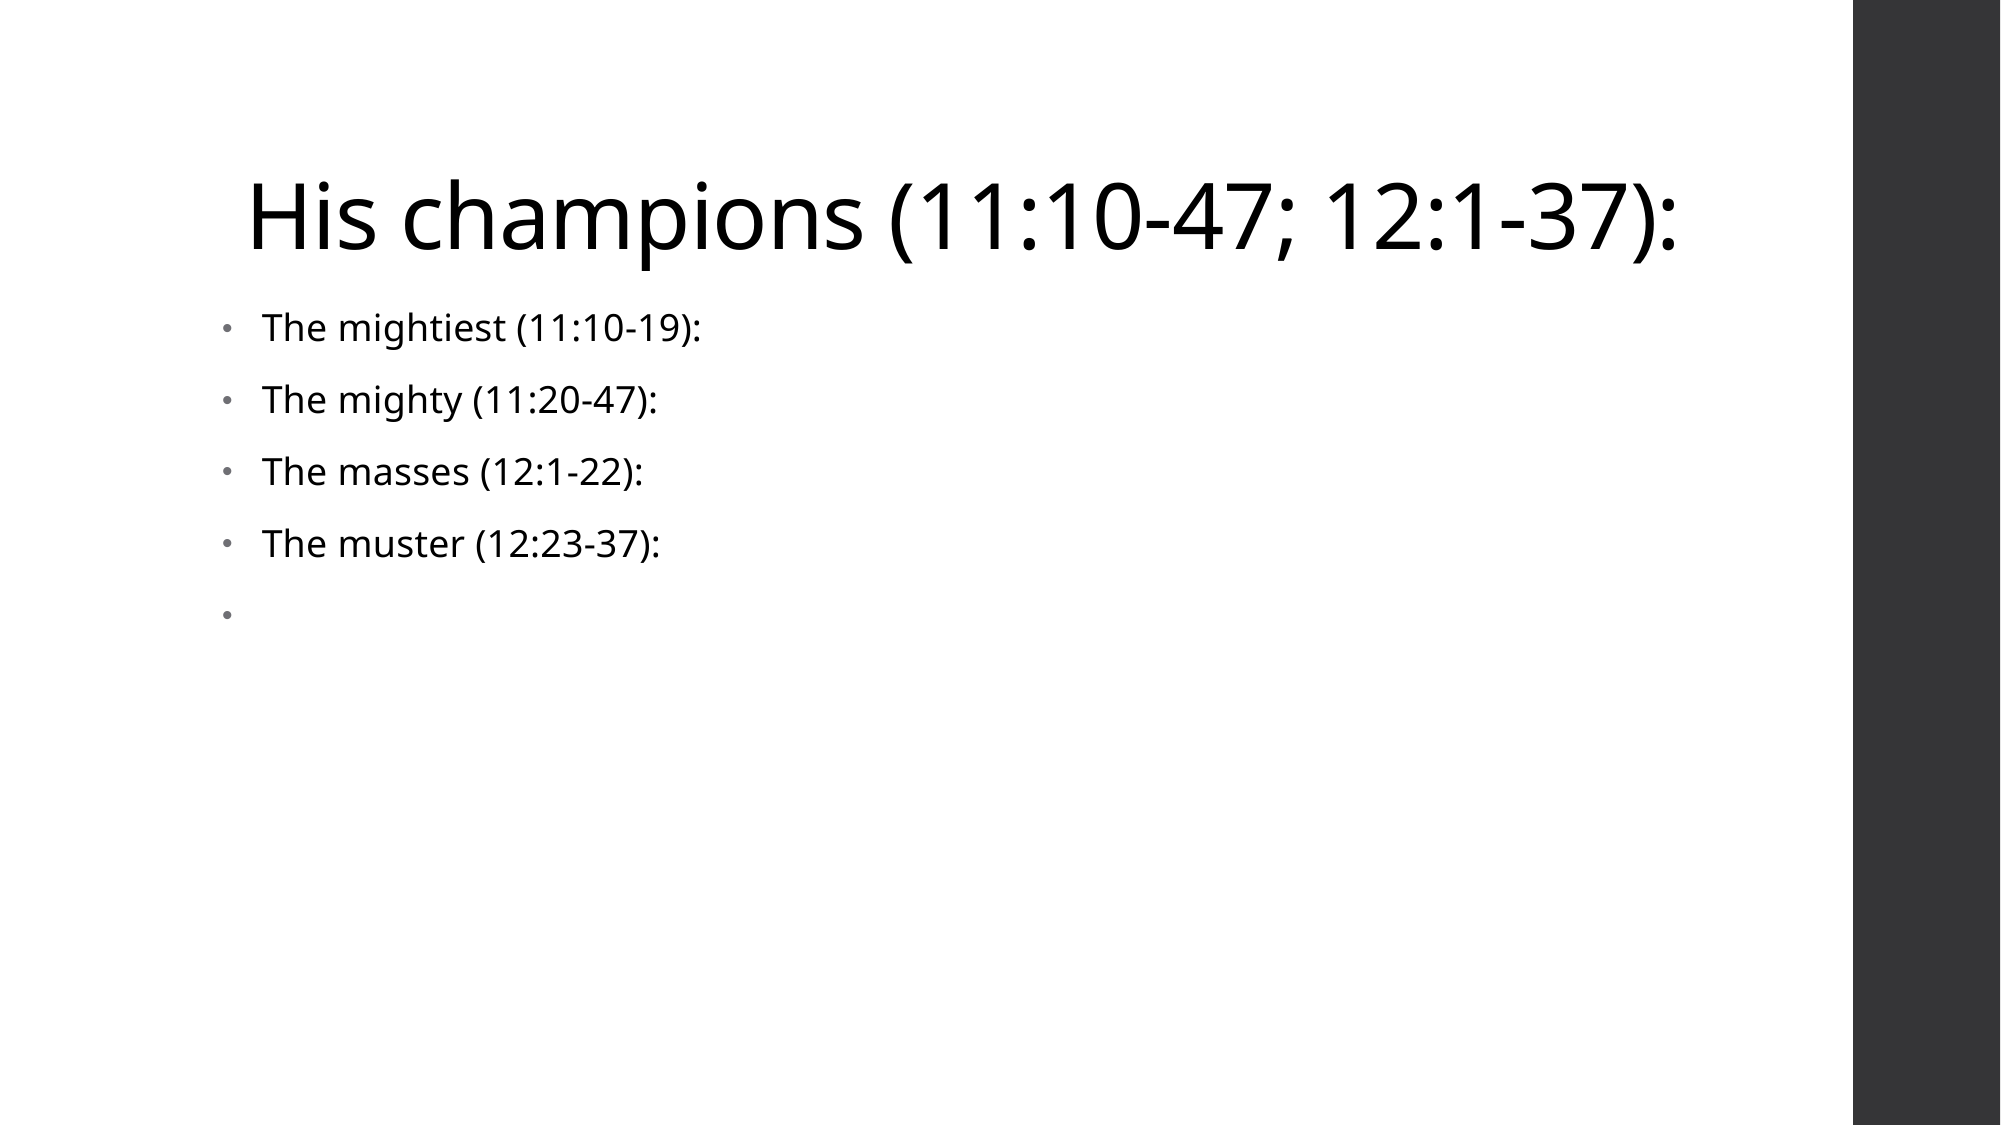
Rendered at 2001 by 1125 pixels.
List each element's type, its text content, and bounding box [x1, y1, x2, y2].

list The mightiest (11:10-19): The mighty (11:20-47): The masses (12:1-22): The muster (12:23-37): [206, 299, 1617, 1014]
title His champions (11:10-47; 12:1-37): [206, 60, 1797, 278]
